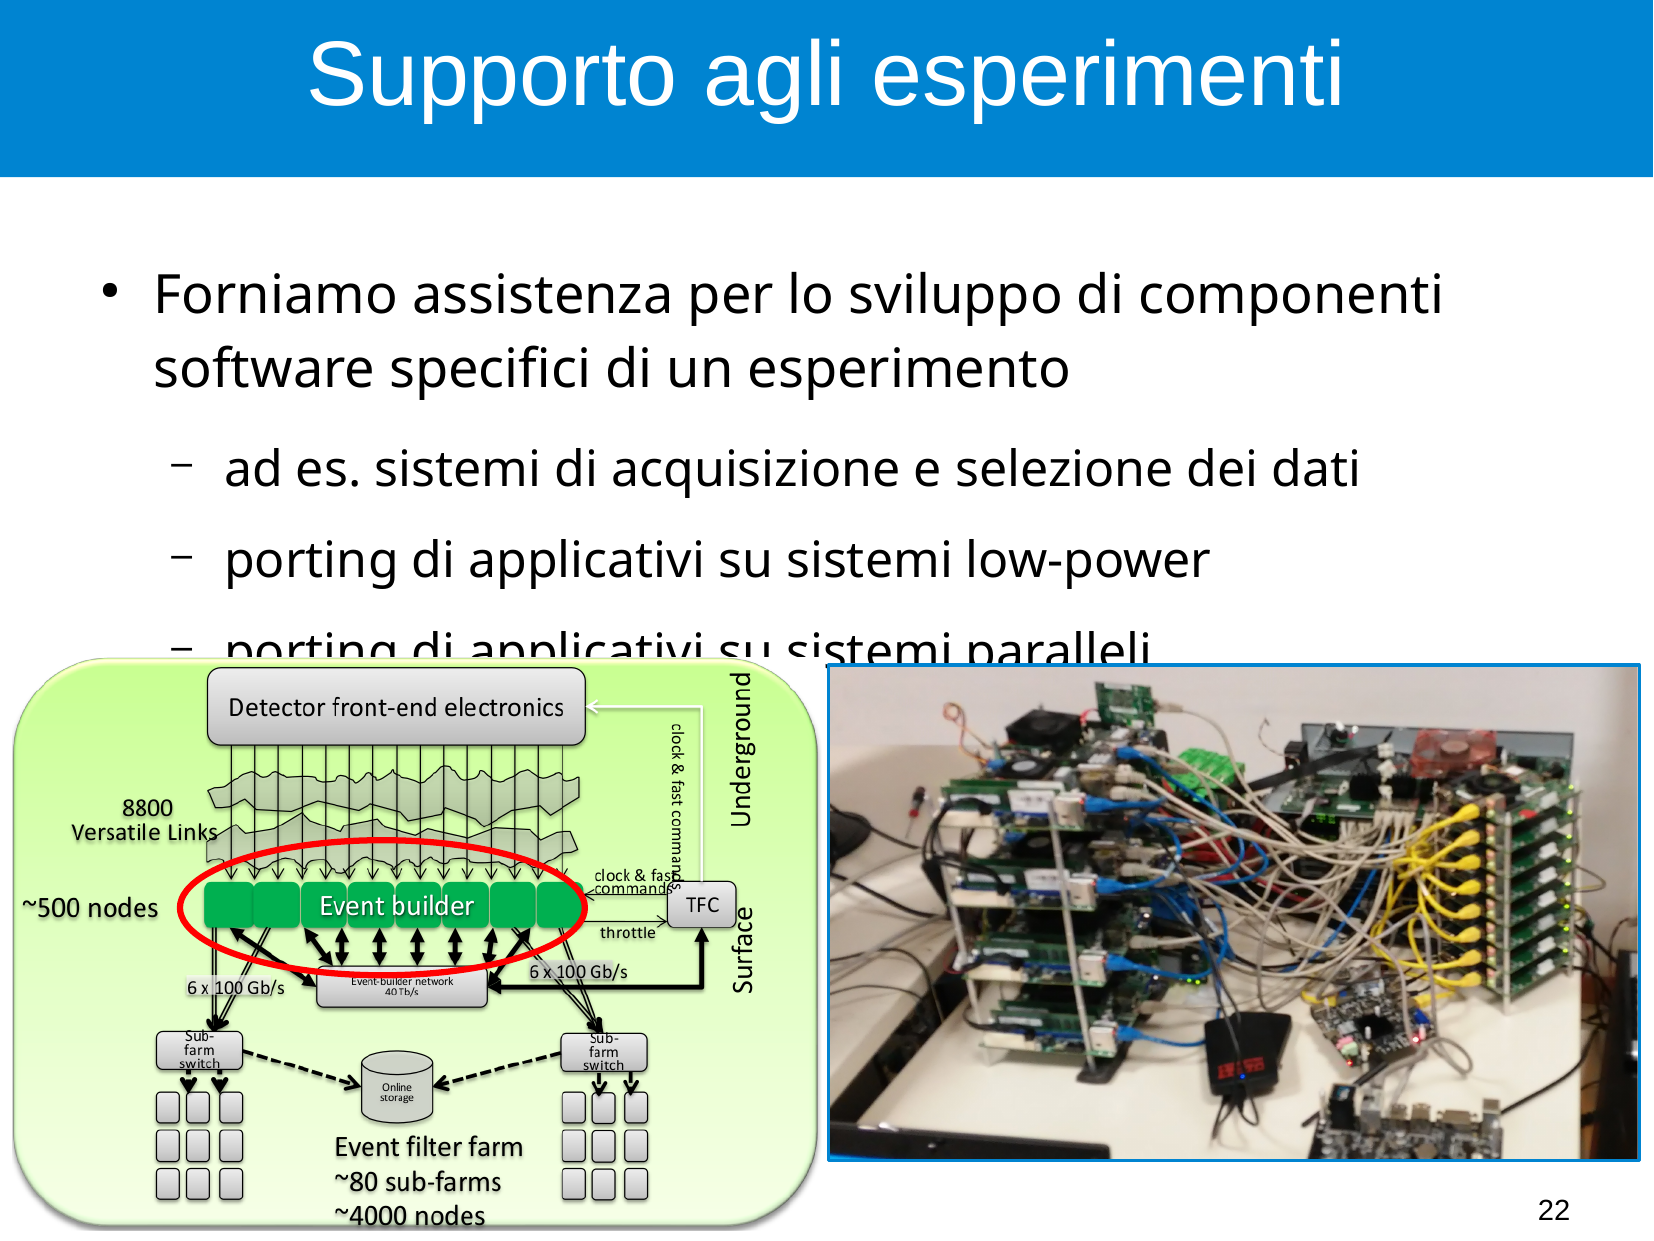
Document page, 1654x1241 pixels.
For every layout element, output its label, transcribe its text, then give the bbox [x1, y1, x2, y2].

picture [12, 657, 822, 1231]
list Forniamo assistenza per lo sviluppo di componenti software specifici di un esperimento ad es. sistemi di acquisizione e selezione dei dati porting di applicativi su sistemi low-power porting di applicativi su sistemi paralleli [82, 255, 1571, 1156]
title Supporto agli esperimenti [0, 0, 1653, 178]
picture [829, 666, 1638, 1159]
